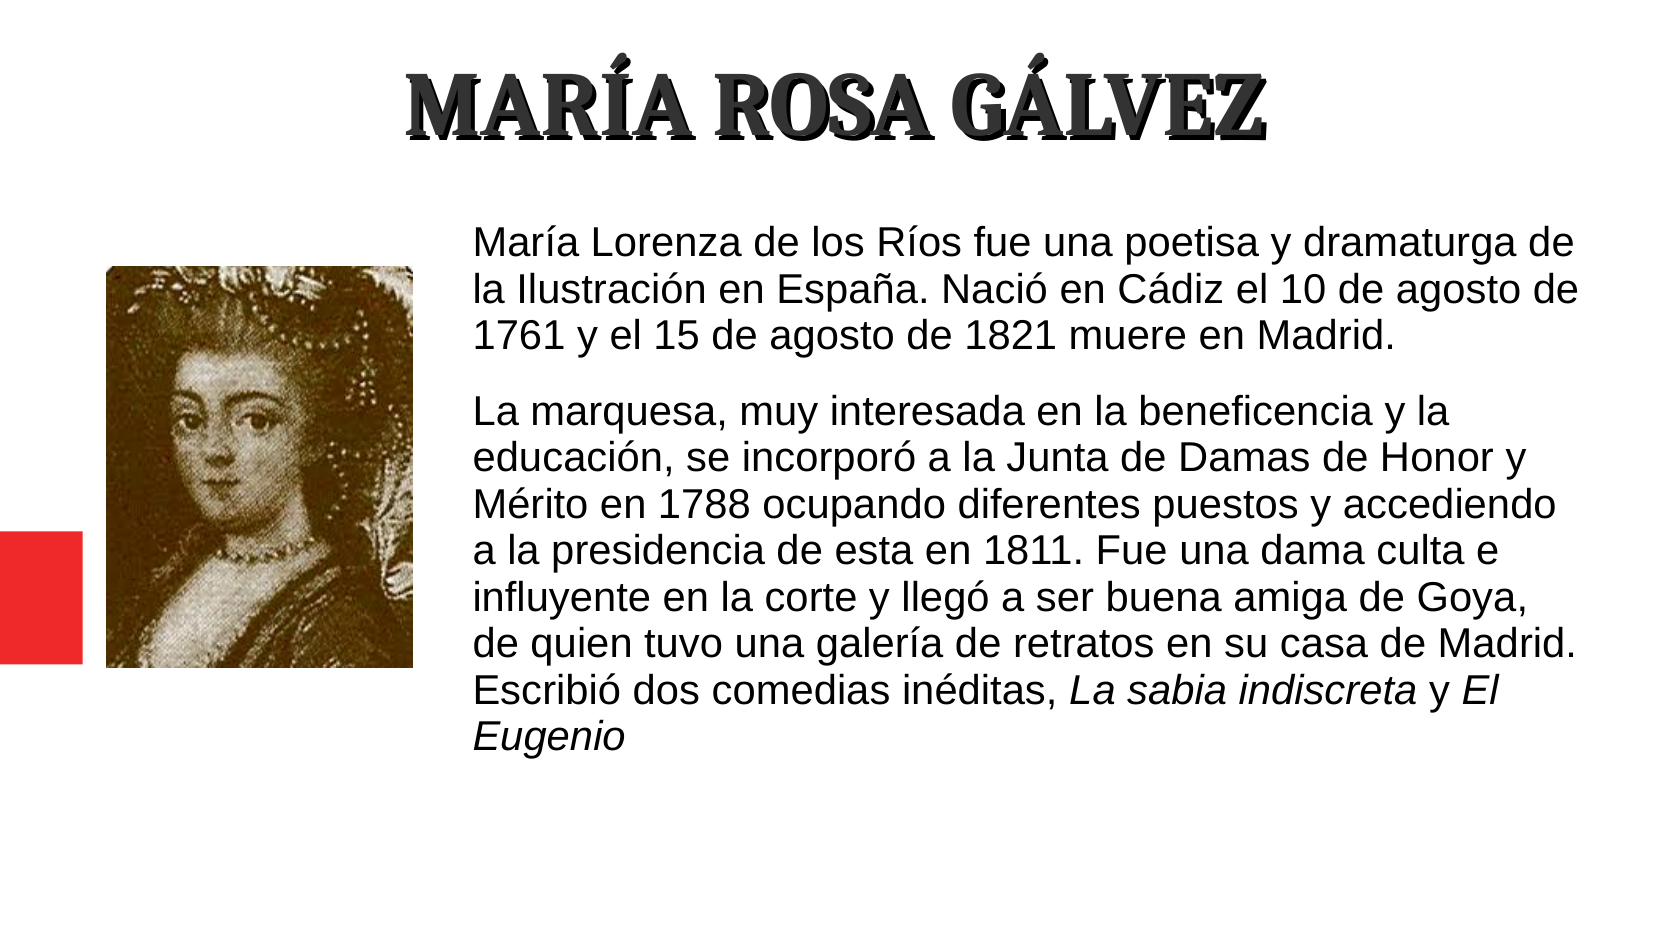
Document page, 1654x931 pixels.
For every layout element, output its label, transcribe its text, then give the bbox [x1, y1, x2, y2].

title MARÍA ROSA GÁLVEZ [59, 35, 1548, 177]
picture [106, 266, 413, 668]
list María Lorenza de los Ríos fue una poetisa y dramaturga de la Ilustración en España. Nació en Cádiz el 10 de agosto de 1761 y el 15 de agosto de 1821 muere en Madrid. La marquesa, muy interesada en la beneficencia y la educación, se incorporó a la Junta de Damas de Honor y Mérito en 1788 ocupando diferentes puestos y accediendo a la presidencia de esta en 1811. Fue una dama culta e influyente en la corte y llegó a ser buena amiga de Goya, de quien tuvo una galería de retratos en su casa de Madrid. Escribió dos comedias inéditas, La sabia indiscreta y El Eugenio [472, 218, 1583, 869]
